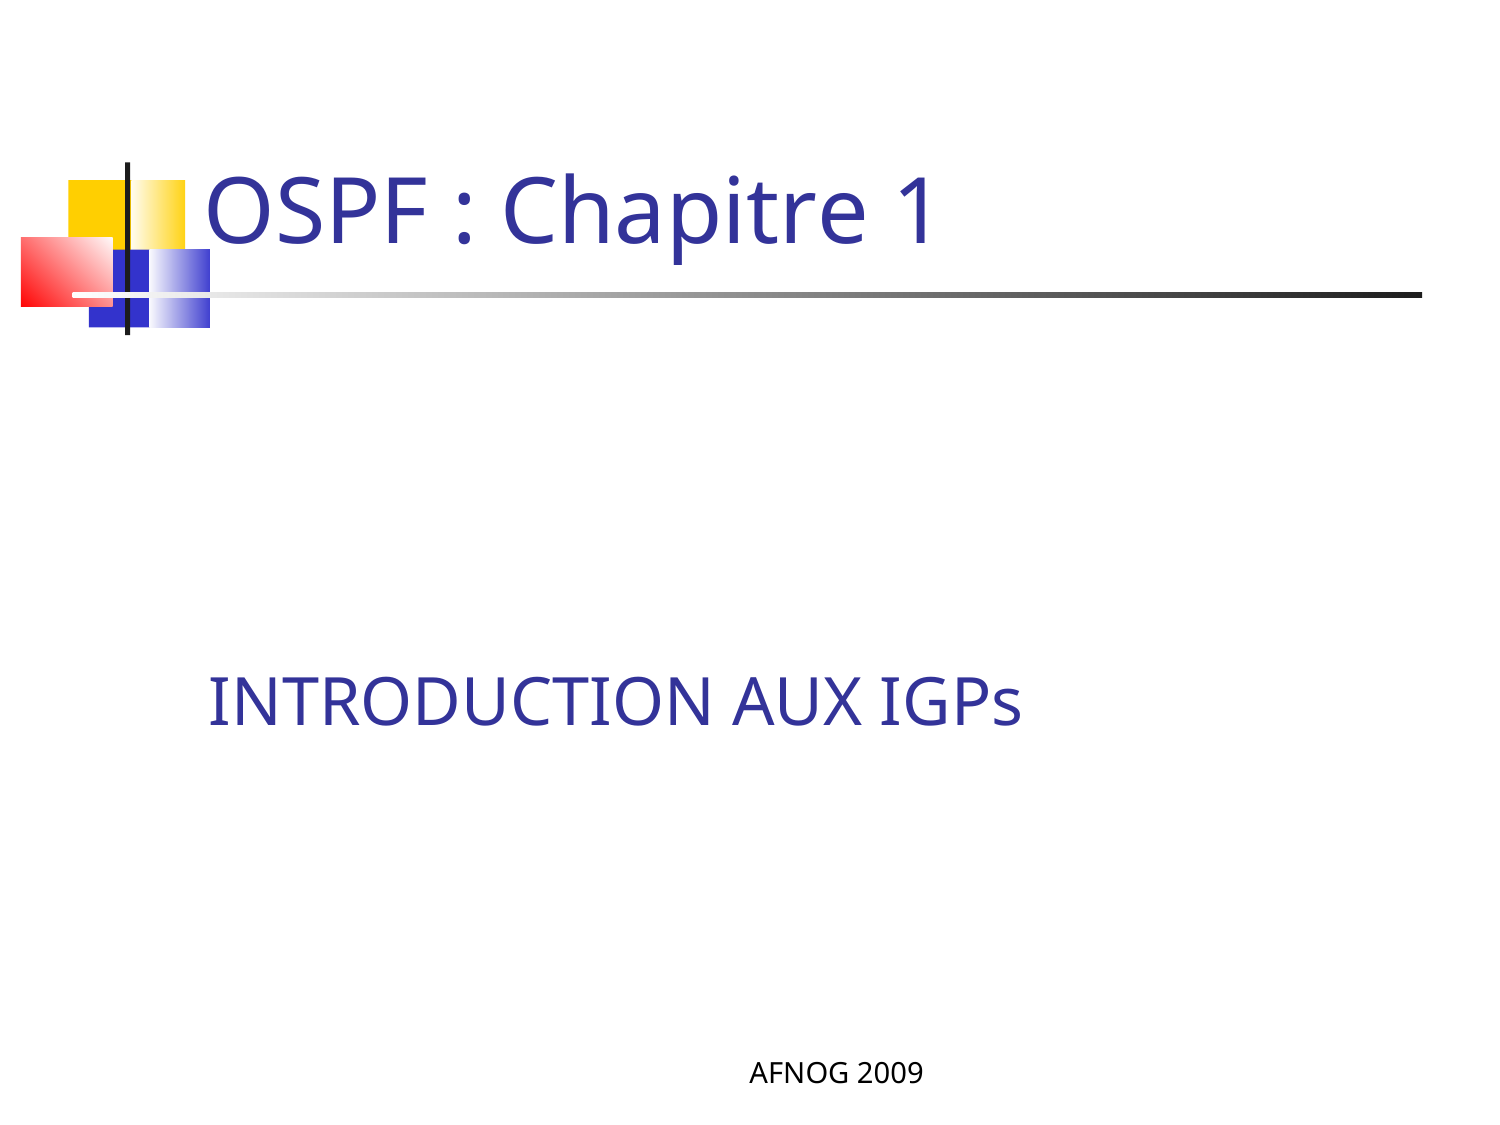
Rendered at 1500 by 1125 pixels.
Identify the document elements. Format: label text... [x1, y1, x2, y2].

title OSPF : Chapitre 1 [188, 35, 1468, 276]
list INTRODUCTION AUX IGPs [193, 331, 1469, 1007]
